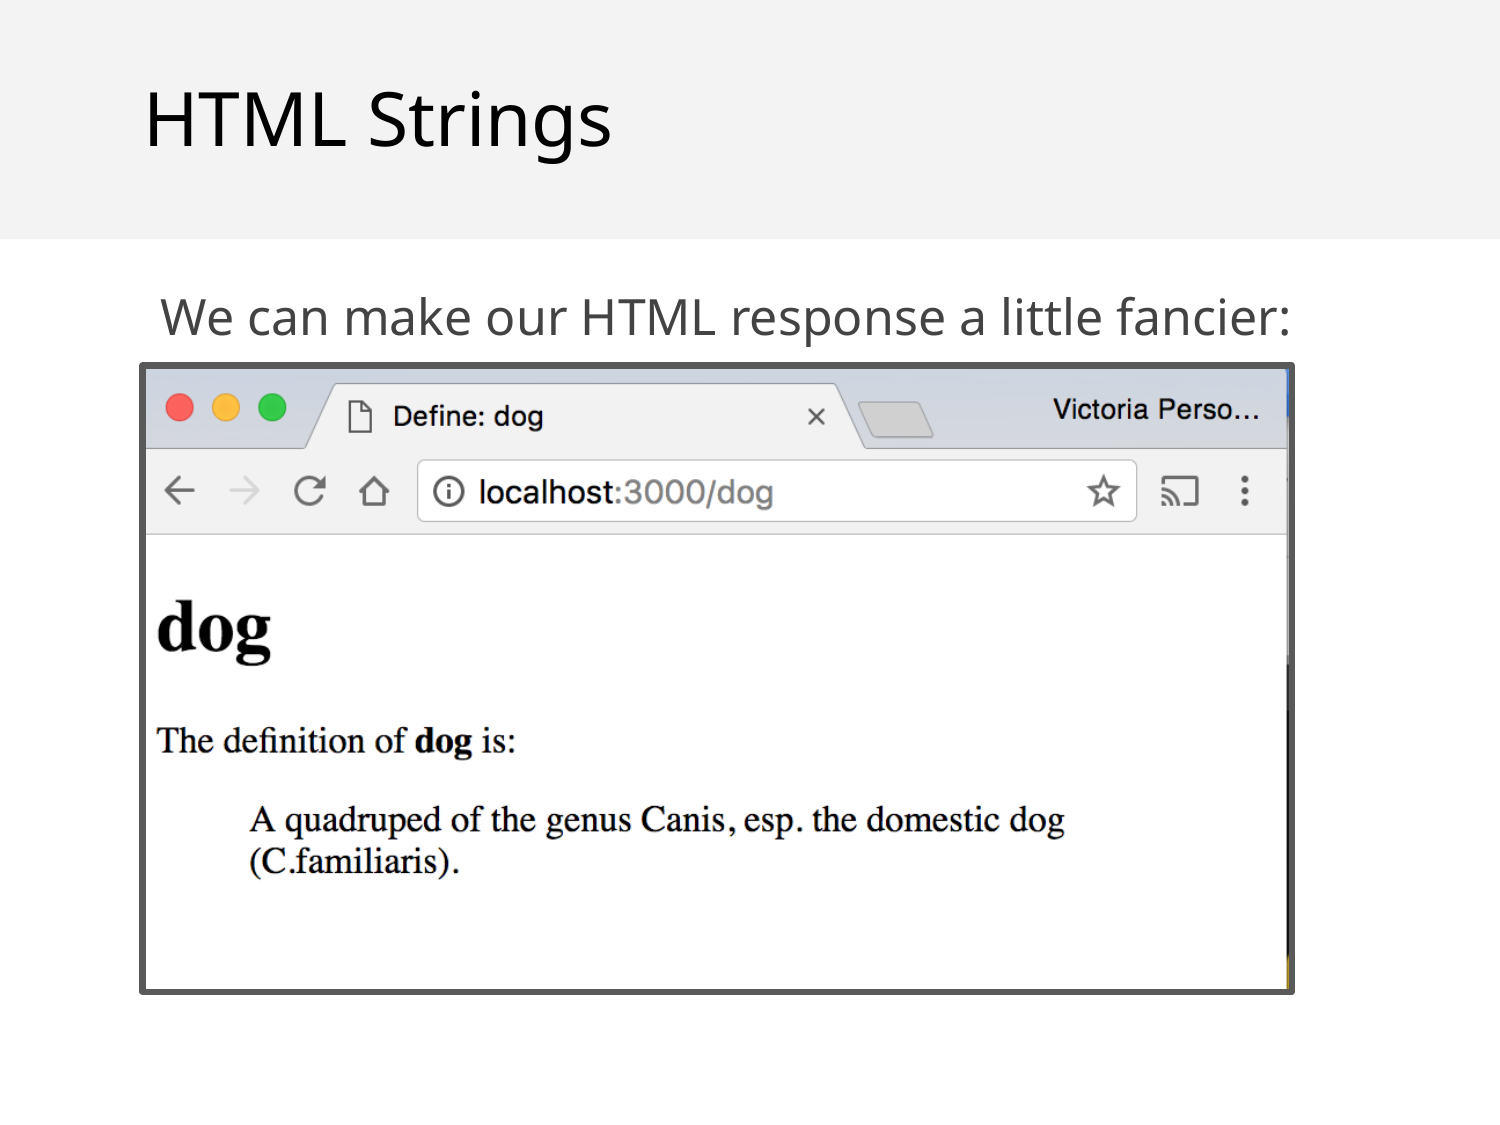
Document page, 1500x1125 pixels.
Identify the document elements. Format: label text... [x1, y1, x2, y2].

list We can make our HTML response a little fancier: [145, 260, 1372, 455]
picture [145, 368, 1289, 989]
title HTML Strings [128, 56, 1372, 183]
